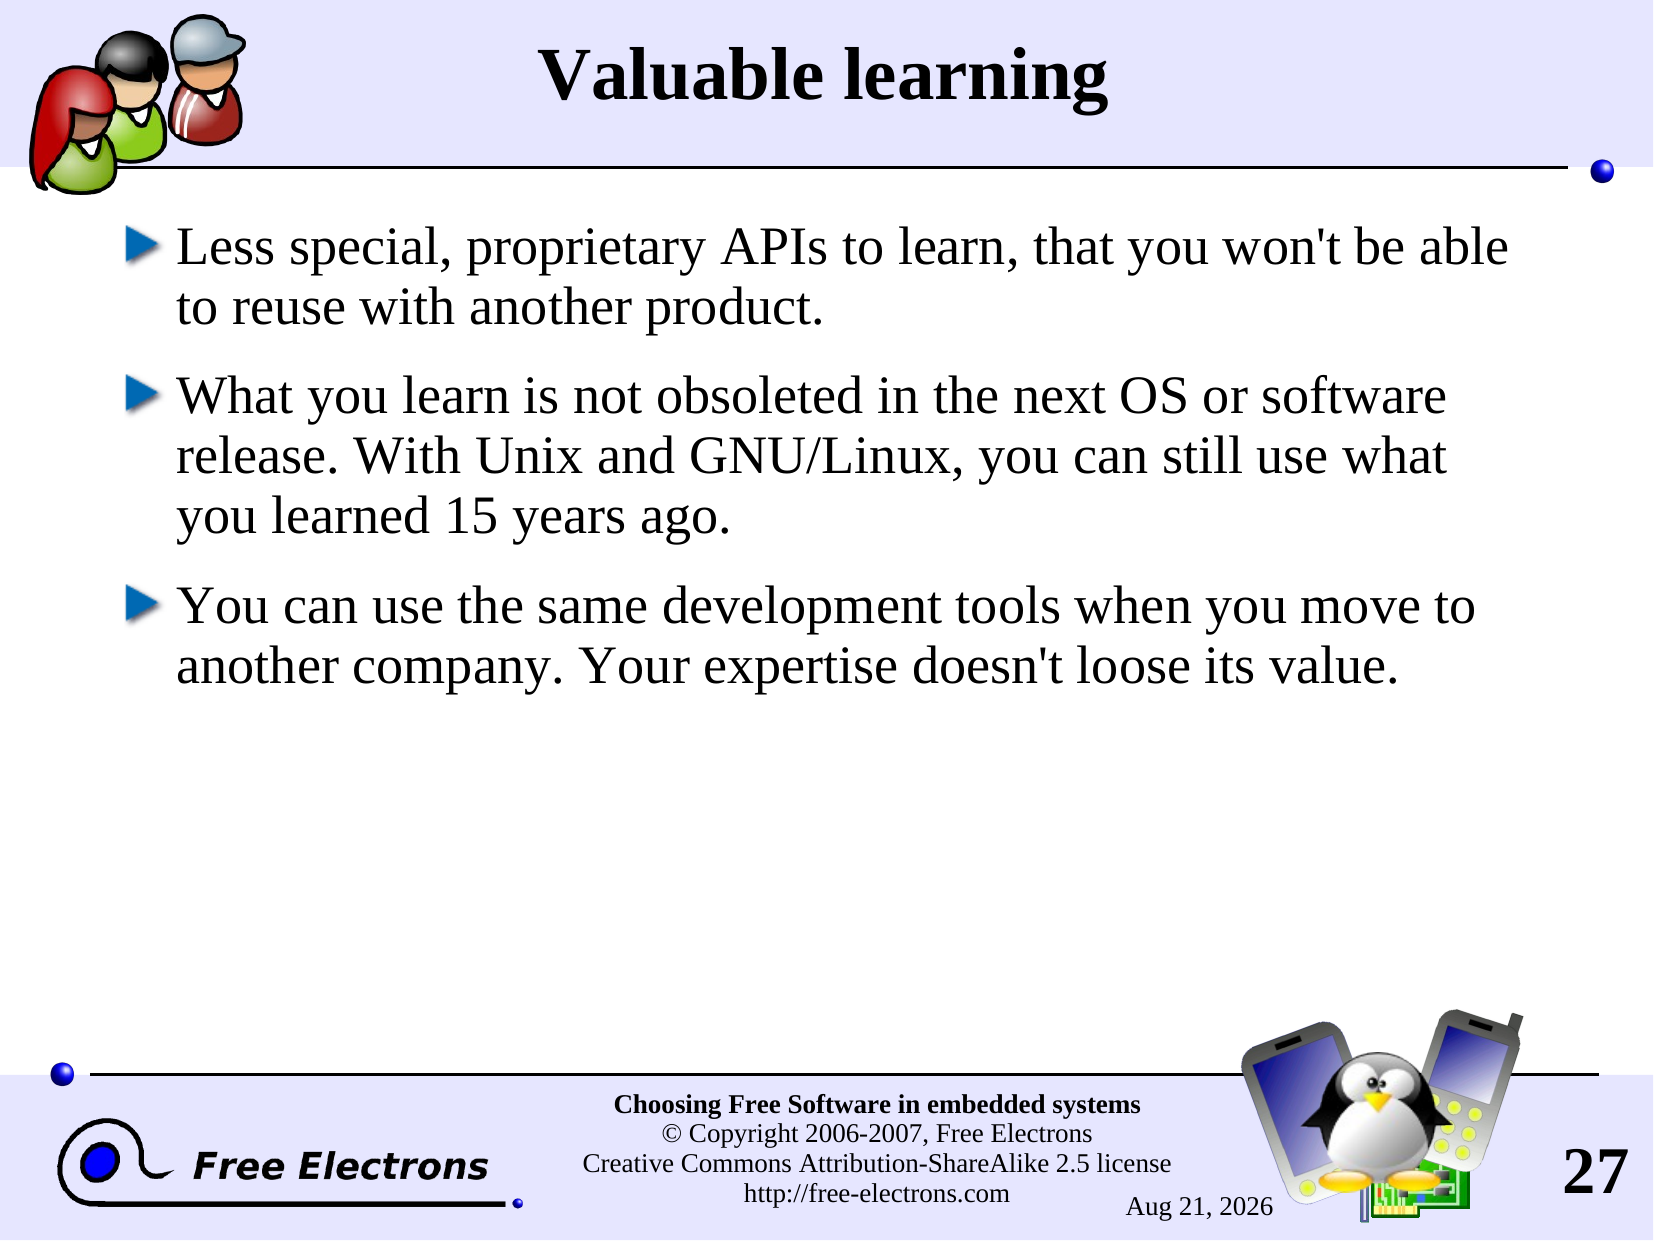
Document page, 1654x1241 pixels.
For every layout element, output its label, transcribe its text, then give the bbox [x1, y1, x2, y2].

title Valuable learning [246, 25, 1551, 124]
picture [50, 1107, 527, 1216]
picture [29, 14, 246, 195]
picture [1231, 1007, 1538, 1240]
list Less special, proprietary APIs to learn, that you won't be able to reuse with another product. What you learn is not obsoleted in the next OS or software release. With Unix and GNU/Linux, you can still use what you learned 15 years ago. You can use the same development tools when you move to another company. Your expertise doesn't loose its value. [105, 216, 1518, 1066]
